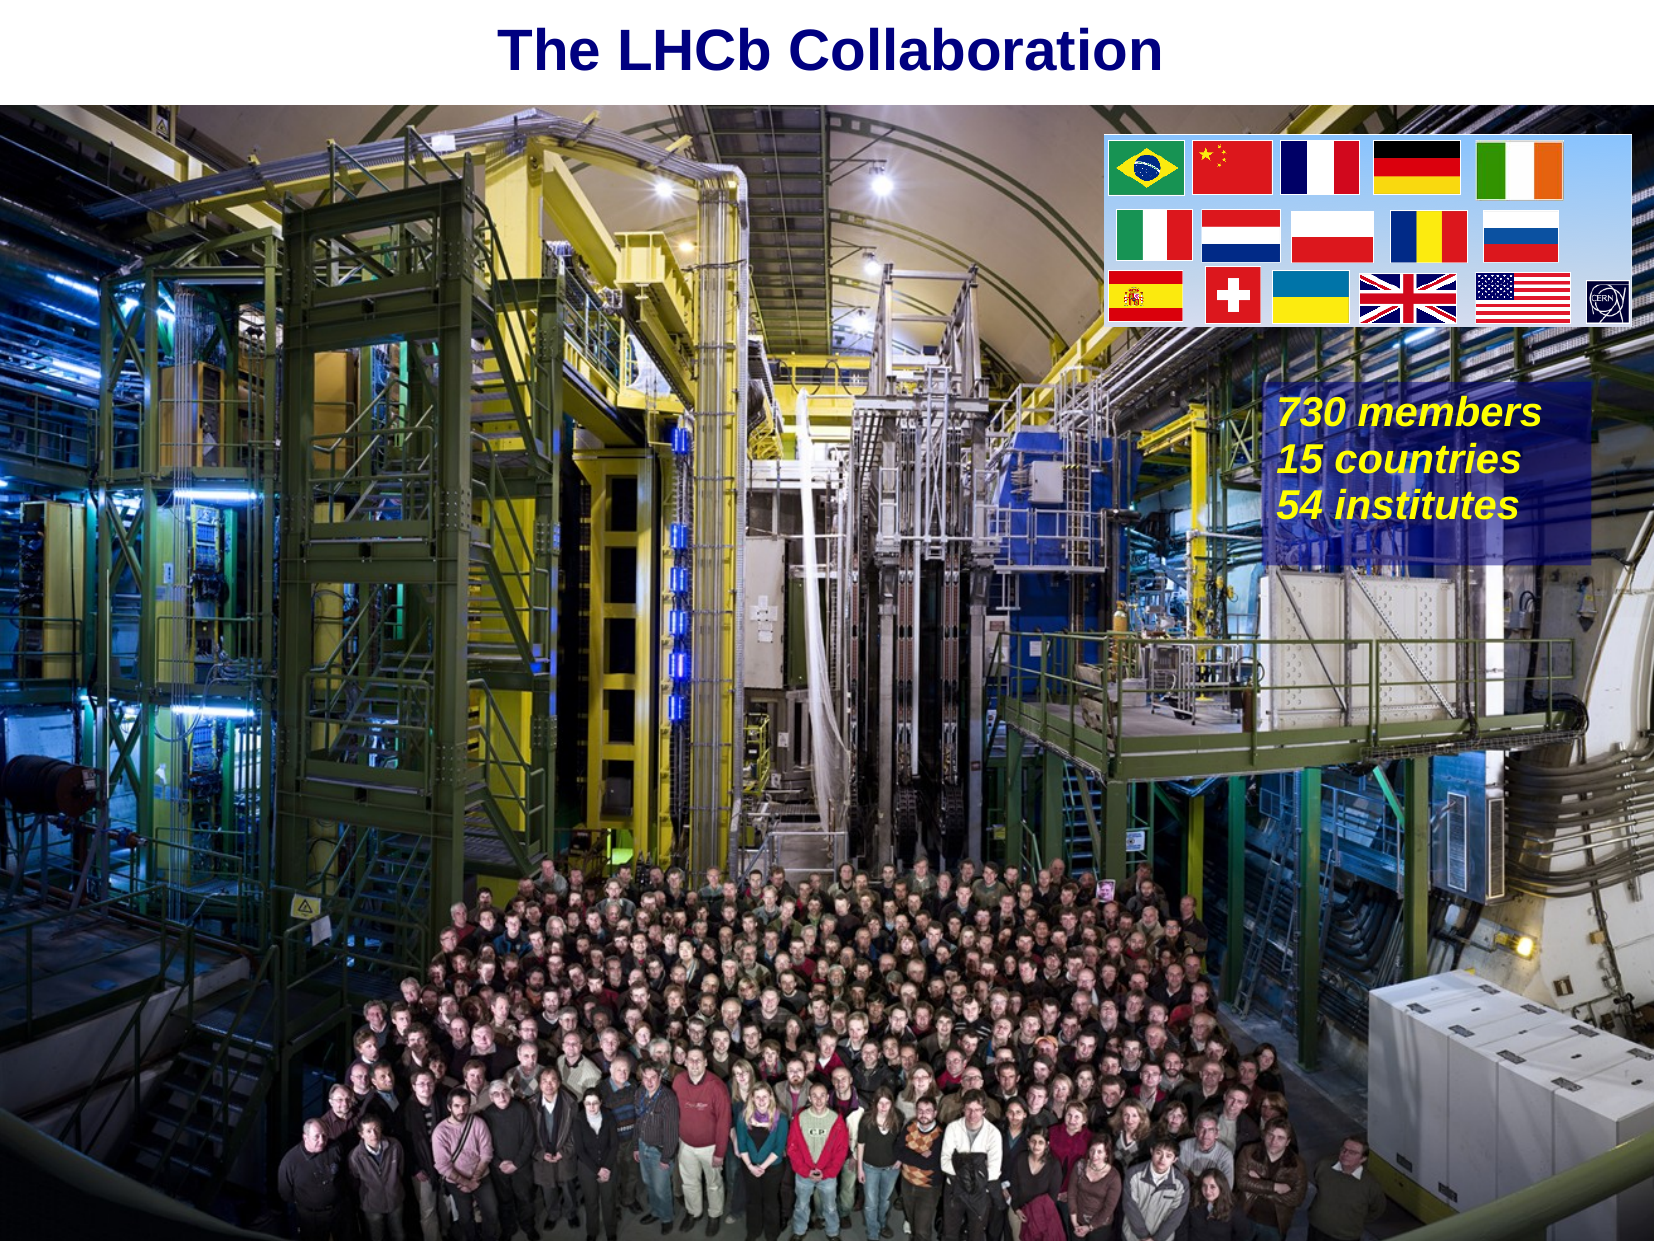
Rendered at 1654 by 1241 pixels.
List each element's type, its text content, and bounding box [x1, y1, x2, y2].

text_box 730 members 15 countries 54 institutes [1261, 381, 1592, 566]
picture [0, 105, 1654, 1241]
title The LHCb Collaboration [86, 0, 1576, 101]
